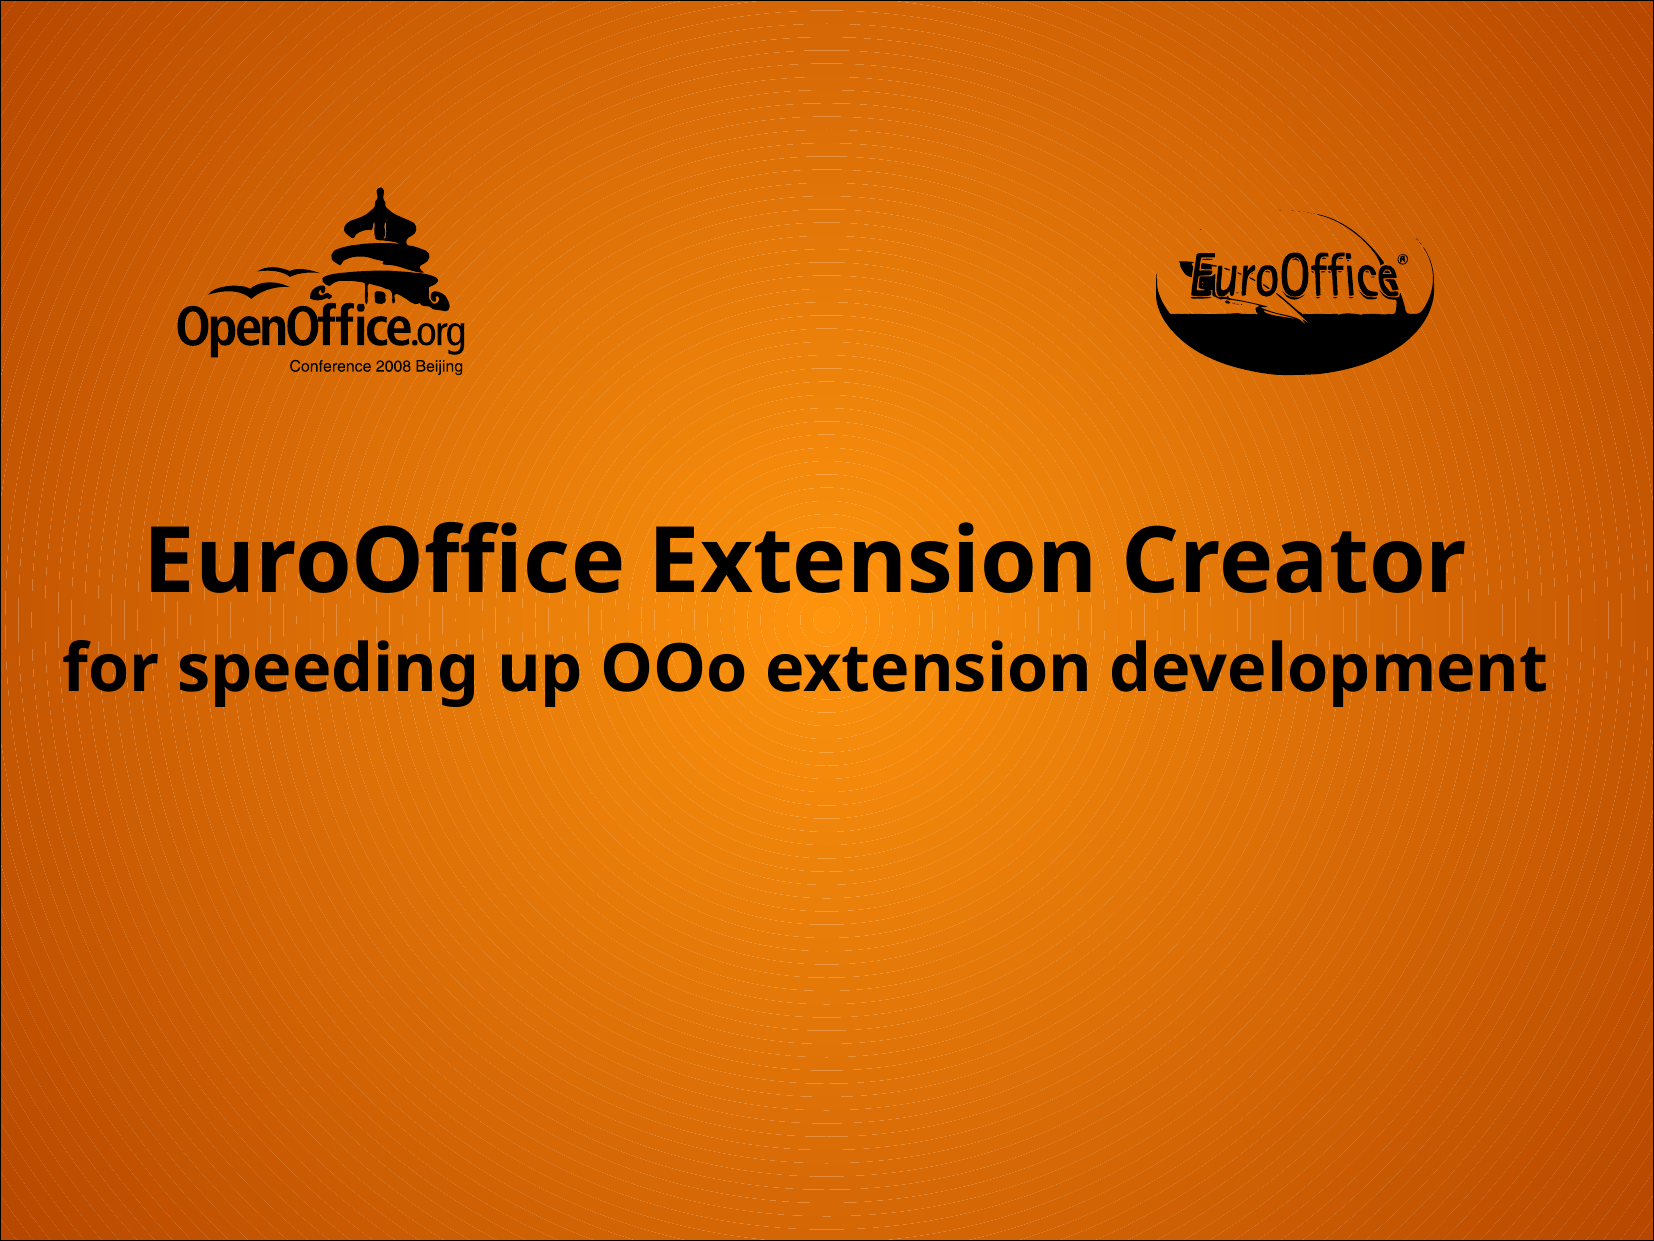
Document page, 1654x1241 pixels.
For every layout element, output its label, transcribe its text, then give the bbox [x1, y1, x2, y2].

text_box EuroOffice Extension Creator for speeding up OOo extension development [37, 487, 1576, 1126]
